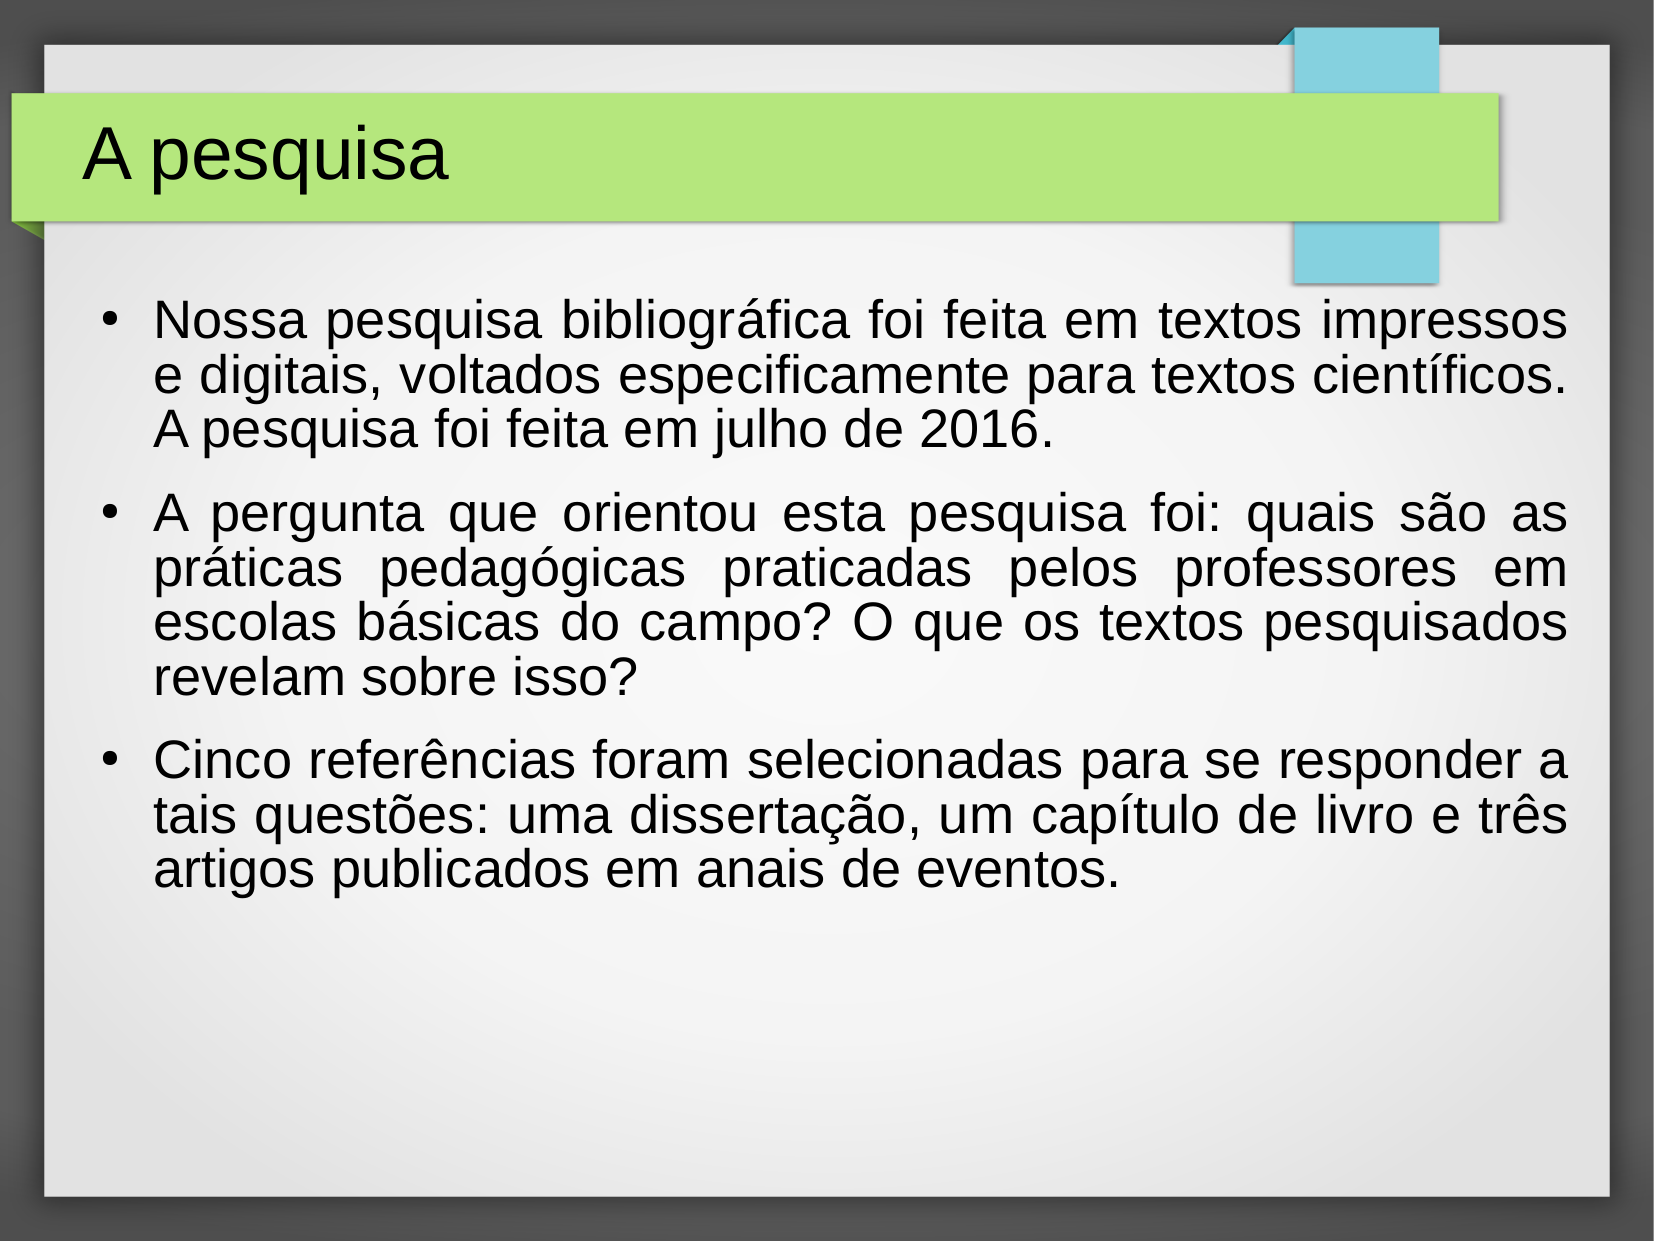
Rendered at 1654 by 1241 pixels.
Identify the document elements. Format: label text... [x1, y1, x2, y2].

list Nossa pesquisa bibliográfica foi feita em textos impressos e digitais, voltados especificamente para textos científicos. A pesquisa foi feita em julho de 2016. A pergunta que orientou esta pesquisa foi: quais são as práticas pedagógicas praticadas pelos professores em escolas básicas do campo? O que os textos pesquisados revelam sobre isso? Cinco referências foram selecionadas para se responder a tais questões: uma dissertação, um capítulo de livro e três artigos publicados em anais de eventos. [82, 295, 1571, 1015]
title A pesquisa [82, 94, 1264, 213]
picture [0, 0, 1654, 1241]
